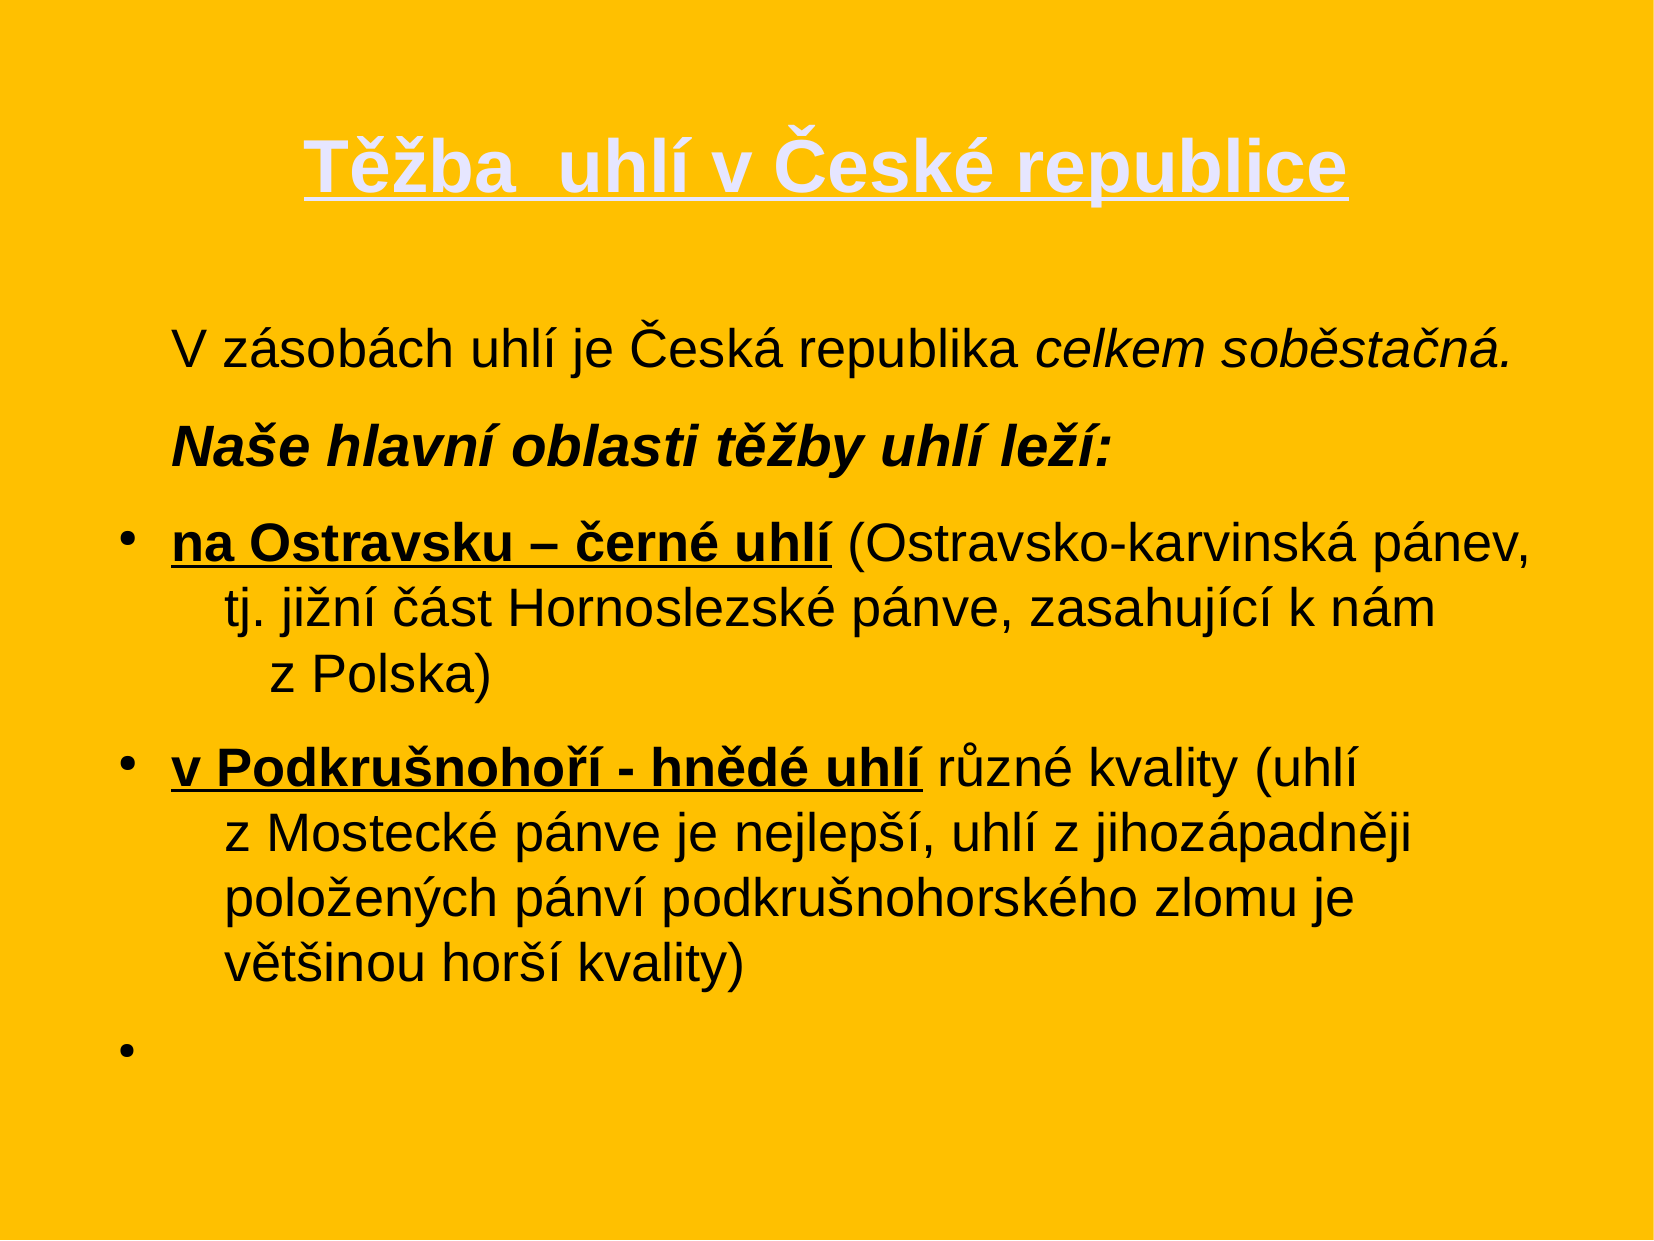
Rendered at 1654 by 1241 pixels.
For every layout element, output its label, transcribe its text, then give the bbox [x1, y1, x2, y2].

title Těžba uhlí v České republice [82, 58, 1571, 204]
list V zásobách uhlí je Česká republika celkem soběstačná. Naše hlavní oblasti těžby uhlí leží: na Ostravsku – černé uhlí (Ostravsko-karvinská pánev, tj. jižní část Hornoslezské pánve, zasahující k nám z Polska) v Podkrušnohoří - hnědé uhlí různé kvality (uhlí z Mostecké pánve je nejlepší, uhlí z jihozápadněji položených pánví podkrušnohorského zlomu je většinou horší kvality) [82, 204, 1571, 1037]
